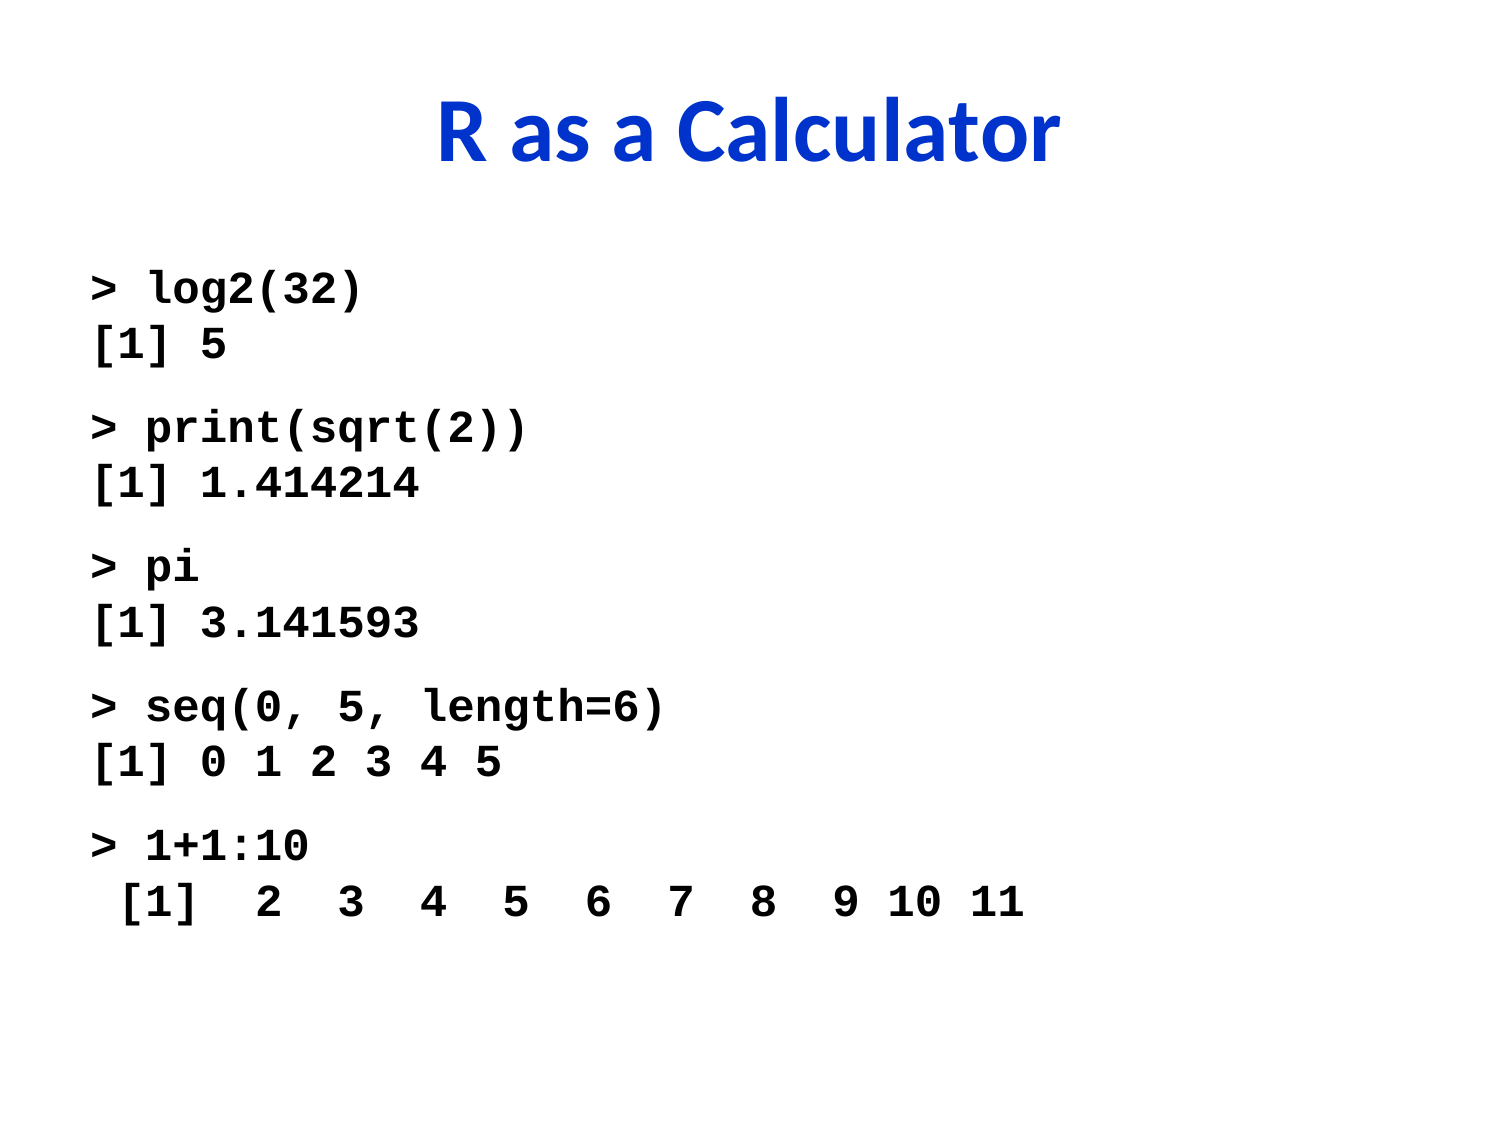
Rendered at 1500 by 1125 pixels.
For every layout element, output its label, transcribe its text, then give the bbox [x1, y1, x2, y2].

title R as a Calculator [75, 45, 1426, 233]
list > log2(32) [1] 5 > print(sqrt(2)) [1] 1.414214 > pi [1] 3.141593 > seq(0, 5, length=6) [1] 0 1 2 3 4 5 > 1+1:10 [1] 2 3 4 5 6 7 8 9 10 11 [75, 262, 1426, 1017]
